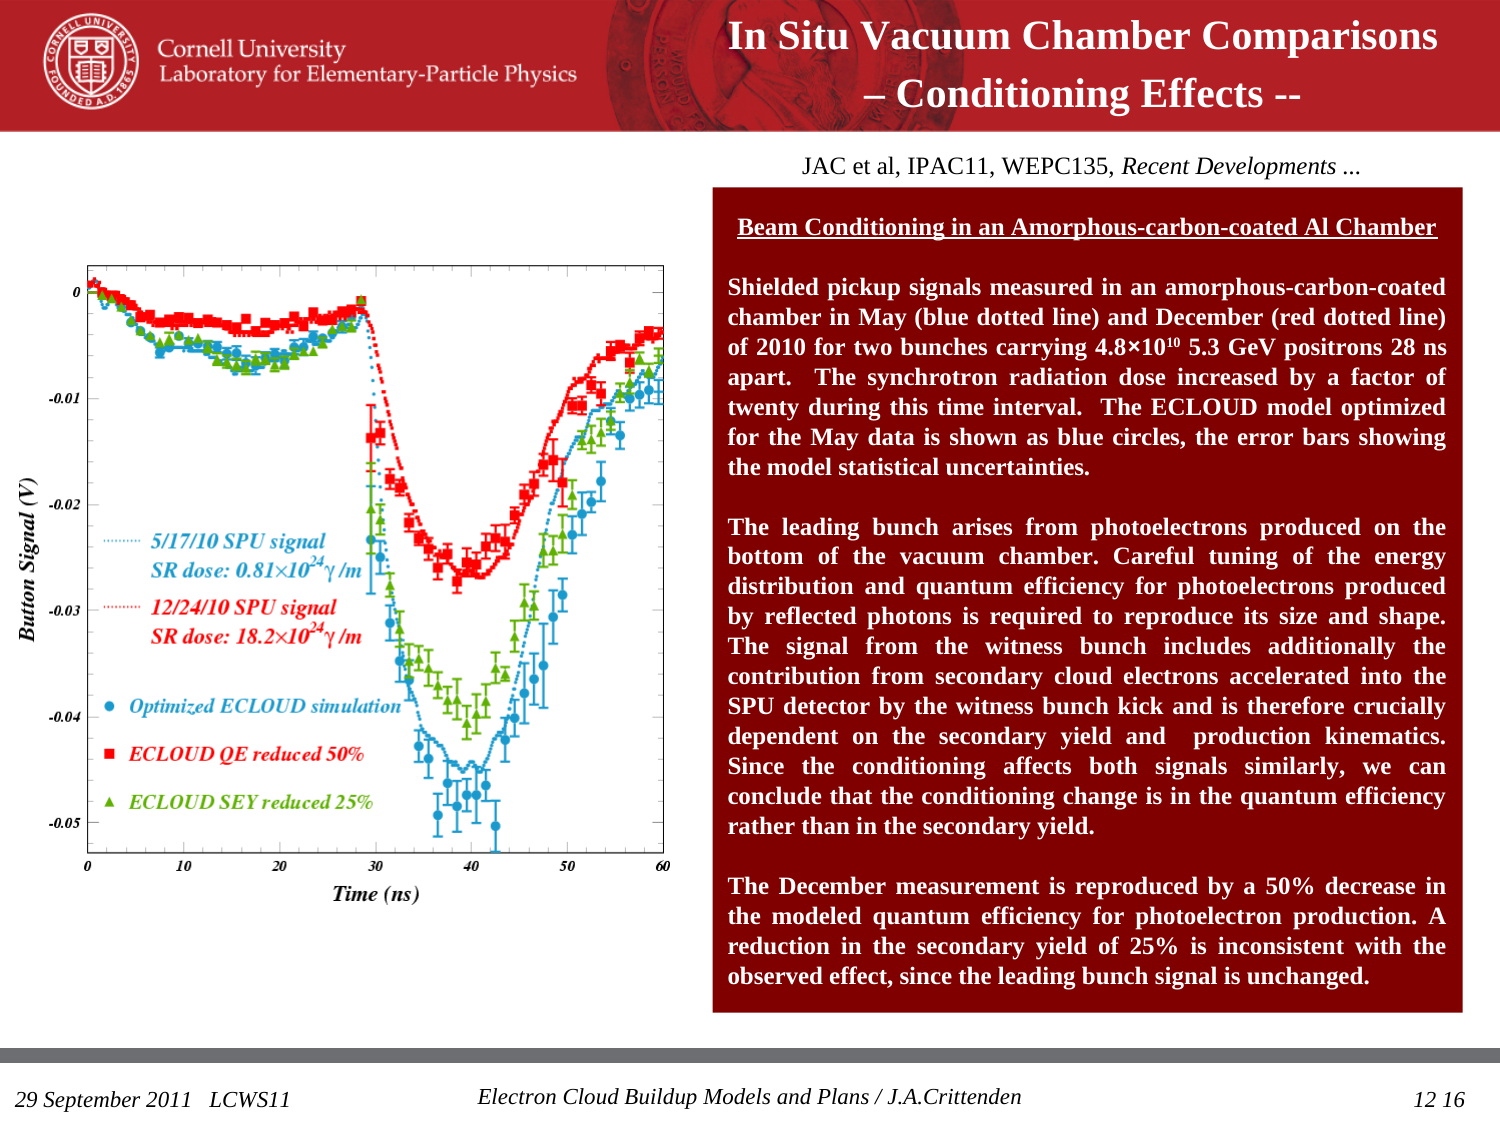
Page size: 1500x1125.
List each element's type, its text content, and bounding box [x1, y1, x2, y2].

picture [0, 0, 1500, 132]
text_box Beam Conditioning in an Amorphous-carbon-coated Al Chamber Shielded pickup signals measured in an amorphous-carbon-coated chamber in May (blue dotted line) and December (red dotted line) of 2010 for two bunches carrying 4.8×1010 5.3 GeV positrons 28 ns apart. The synchrotron radiation dose increased by a factor of twenty during this time interval. The ECLOUD model optimized for the May data is shown as blue circles, the error bars showing the model statistical uncertainties. The leading bunch arises from photoelectrons produced on the bottom of the vacuum chamber. Careful tuning of the energy distribution and quantum efficiency for photoelectrons produced by reflected photons is required to reproduce its size and shape. The signal from the witness bunch includes additionally the contribution from secondary cloud electrons accelerated into the SPU detector by the witness bunch kick and is therefore crucially dependent on the secondary yield and production kinematics. Since the conditioning affects both signals similarly, we can conclude that the conditioning change is in the quantum efficiency rather than in the secondary yield. The December measurement is reproduced by a 50% decrease in the modeled quantum efficiency for photoelectron production. A reduction in the secondary yield of 25% is inconsistent with the observed effect, since the leading bunch signal is unchanged. [712, 187, 1463, 1013]
title In Situ Vacuum Chamber Comparisons – Conditioning Effects -- [674, 0, 1492, 117]
picture [15, 262, 676, 908]
text_box JAC et al, IPAC11, WEPC135, Recent Developments ... [787, 142, 1500, 188]
